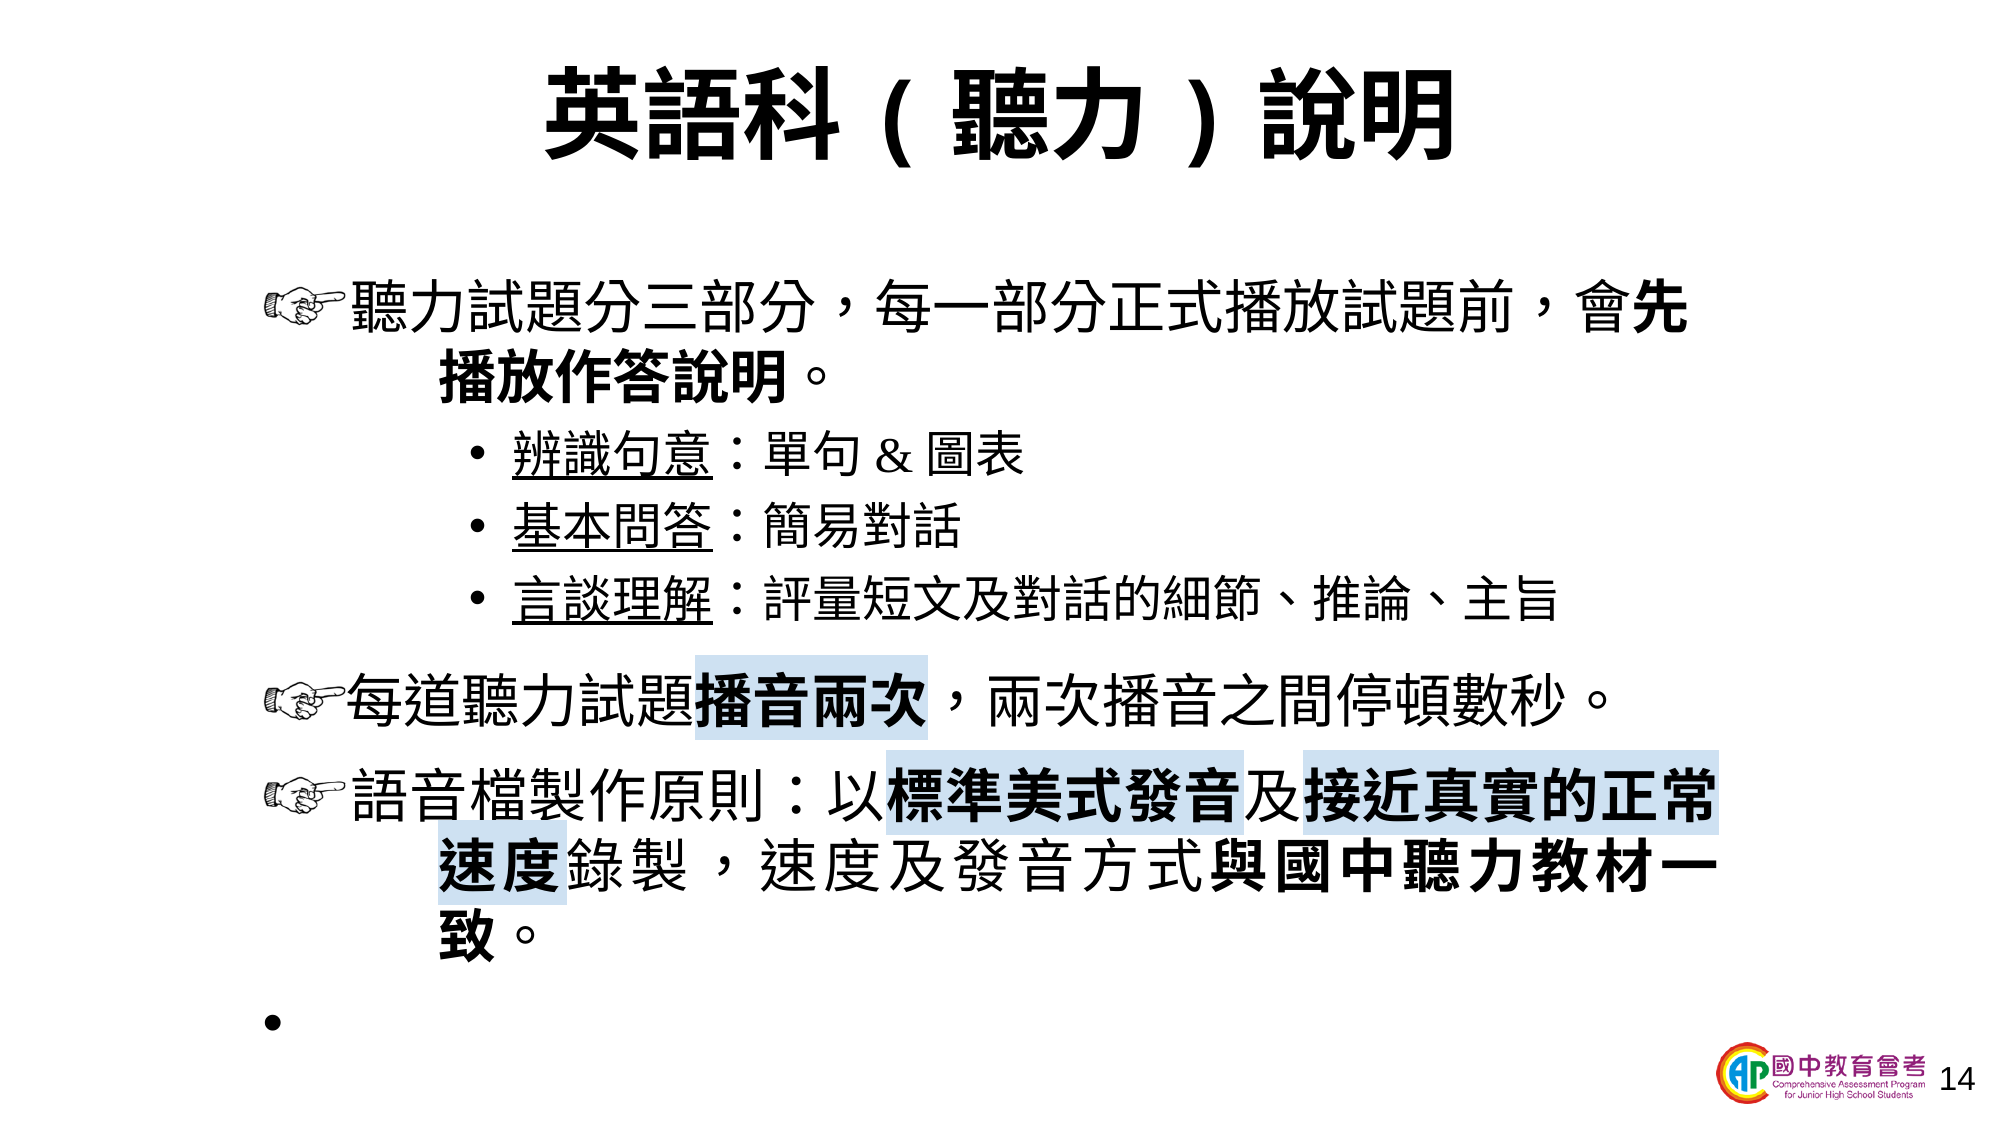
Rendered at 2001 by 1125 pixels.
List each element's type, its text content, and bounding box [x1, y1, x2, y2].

title 英語科(聽力)說明 [137, 2, 1863, 220]
text_box [1923, 1047, 2000, 1108]
list 聽力試題分三部分，每一部分正式播放試題前，會先播放作答說明。 辨識句意：單句&圖表 基本問答：簡易對話 言談理解：評量短文及對話的細節、推論、主旨 每道聽力試題播音兩次，兩次播音之間停頓數秒。 語音檔製作原則：以標準美式發音及接近真實的正常速度錄製，速度及發音方式與國中聽力教材一致。 [247, 262, 1734, 1005]
